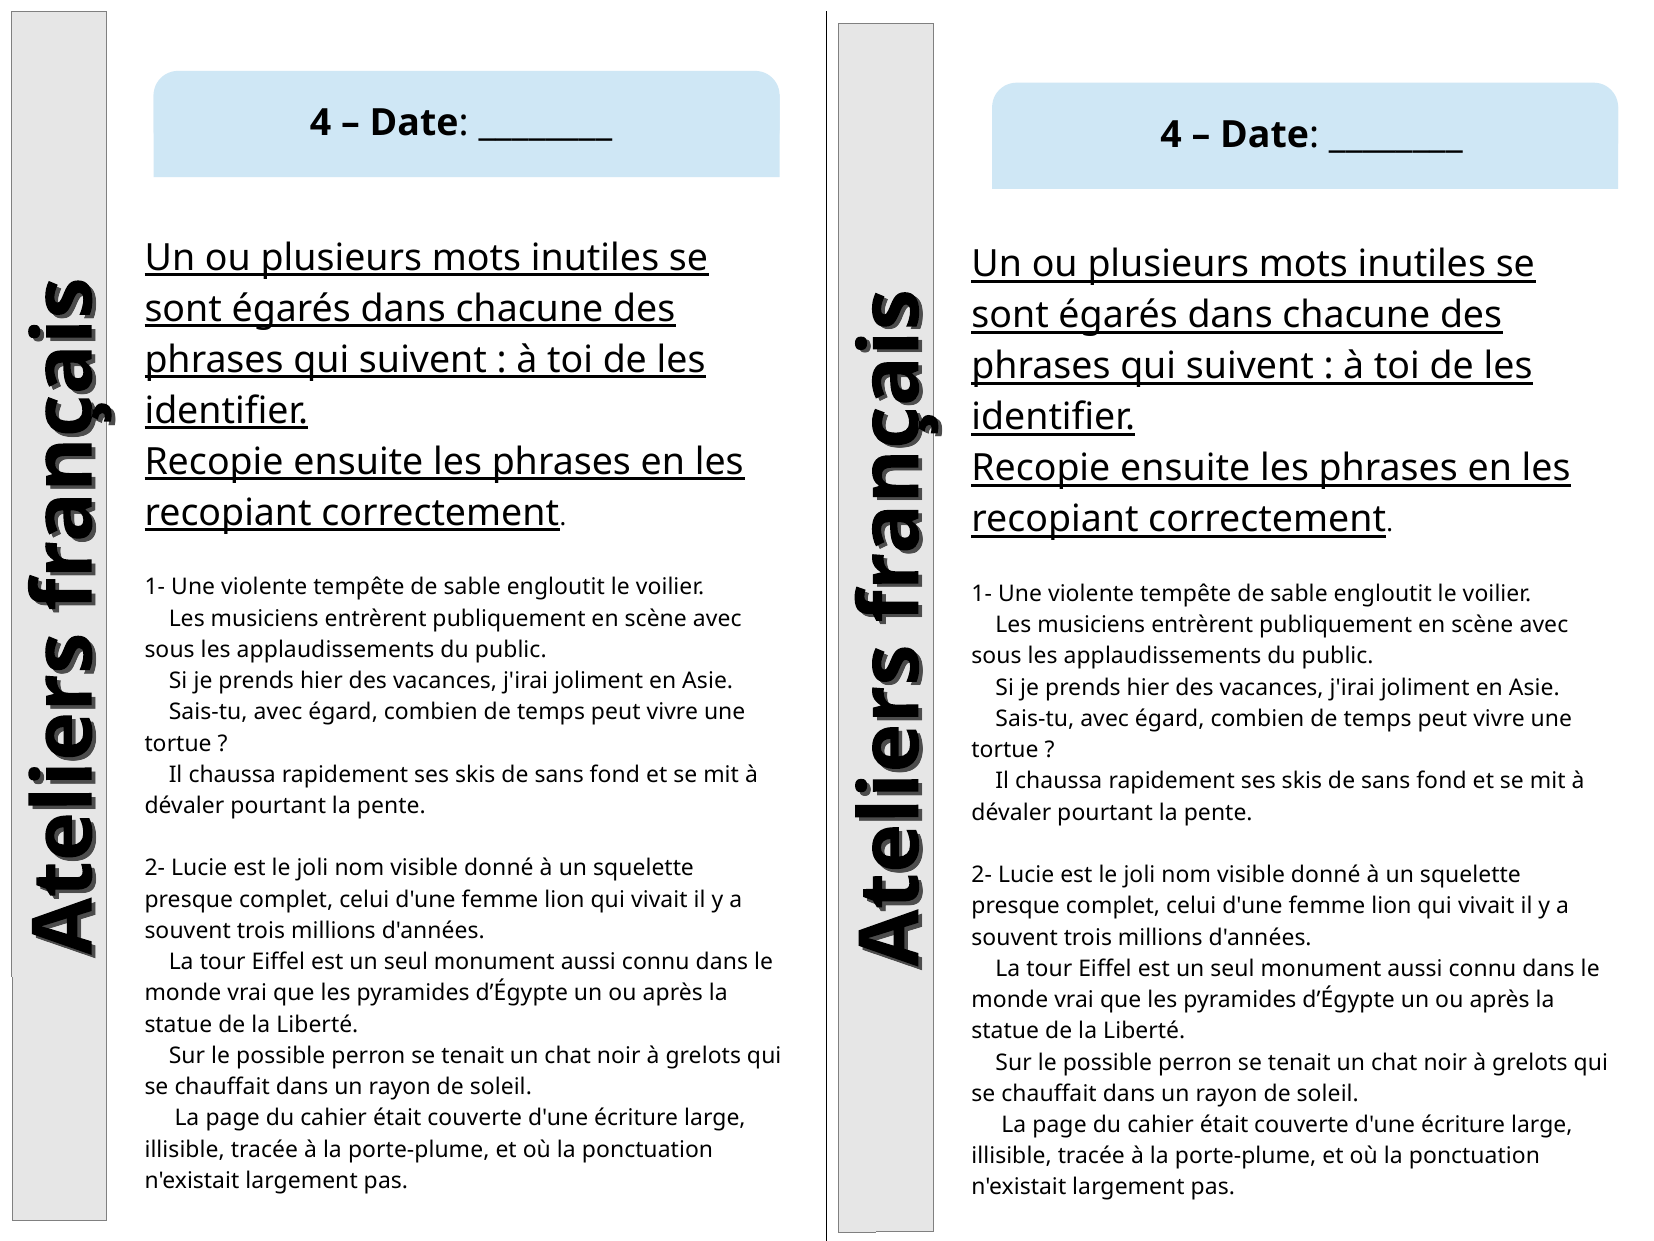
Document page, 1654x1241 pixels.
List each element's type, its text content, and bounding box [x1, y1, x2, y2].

text_box Ateliers français [11, 11, 107, 1221]
text_box [992, 82, 1619, 189]
text_box Un ou plusieurs mots inutiles se sont égarés dans chacune des phrases qui suivent : à toi de les identifier. Recopie ensuite les phrases en les recopiant correctement. 1- Une violente tempête de sable engloutit le voilier. Les musiciens entrèrent publiquement en scène avec sous les applaudissements du public. Si je prends hier des vacances, j'irai joliment en Asie. Sais-tu, avec égard, combien de temps peut vivre une tortue ? Il chaussa rapidement ses skis de sans fond et se mit à dévaler pourtant la pente. 2- Lucie est le joli nom visible donné à un squelette presque complet, celui d'une femme lion qui vivait il y a souvent trois millions d'années. La tour Eiffel est un seul monument aussi connu dans le monde vrai que les pyramides d’Égypte un ou après la statue de la Liberté. Sur le possible perron se tenait un chat noir à grelots qui se chauffait dans un rayon de soleil. La page du cahier était couverte d'une écriture large, illisible, tracée à la porte-plume, et où la ponctuation n'existait largement pas. [129, 222, 804, 1158]
text_box [153, 70, 780, 178]
text_box 4 – Date: ________ [1145, 100, 1536, 178]
text_box Un ou plusieurs mots inutiles se sont égarés dans chacune des phrases qui suivent : à toi de les identifier. Recopie ensuite les phrases en les recopiant correctement. 1- Une violente tempête de sable engloutit le voilier. Les musiciens entrèrent publiquement en scène avec sous les applaudissements du public. Si je prends hier des vacances, j'irai joliment en Asie. Sais-tu, avec égard, combien de temps peut vivre une tortue ? Il chaussa rapidement ses skis de sans fond et se mit à dévaler pourtant la pente. 2- Lucie est le joli nom visible donné à un squelette presque complet, celui d'une femme lion qui vivait il y a souvent trois millions d'années. La tour Eiffel est un seul monument aussi connu dans le monde vrai que les pyramides d’Égypte un ou après la statue de la Liberté. Sur le possible perron se tenait un chat noir à grelots qui se chauffait dans un rayon de soleil. La page du cahier était couverte d'une écriture large, illisible, tracée à la porte-plume, et où la ponctuation n'existait largement pas. [956, 229, 1630, 1165]
text_box 4 – Date: ________ [295, 88, 686, 166]
text_box Ateliers français [838, 23, 934, 1233]
